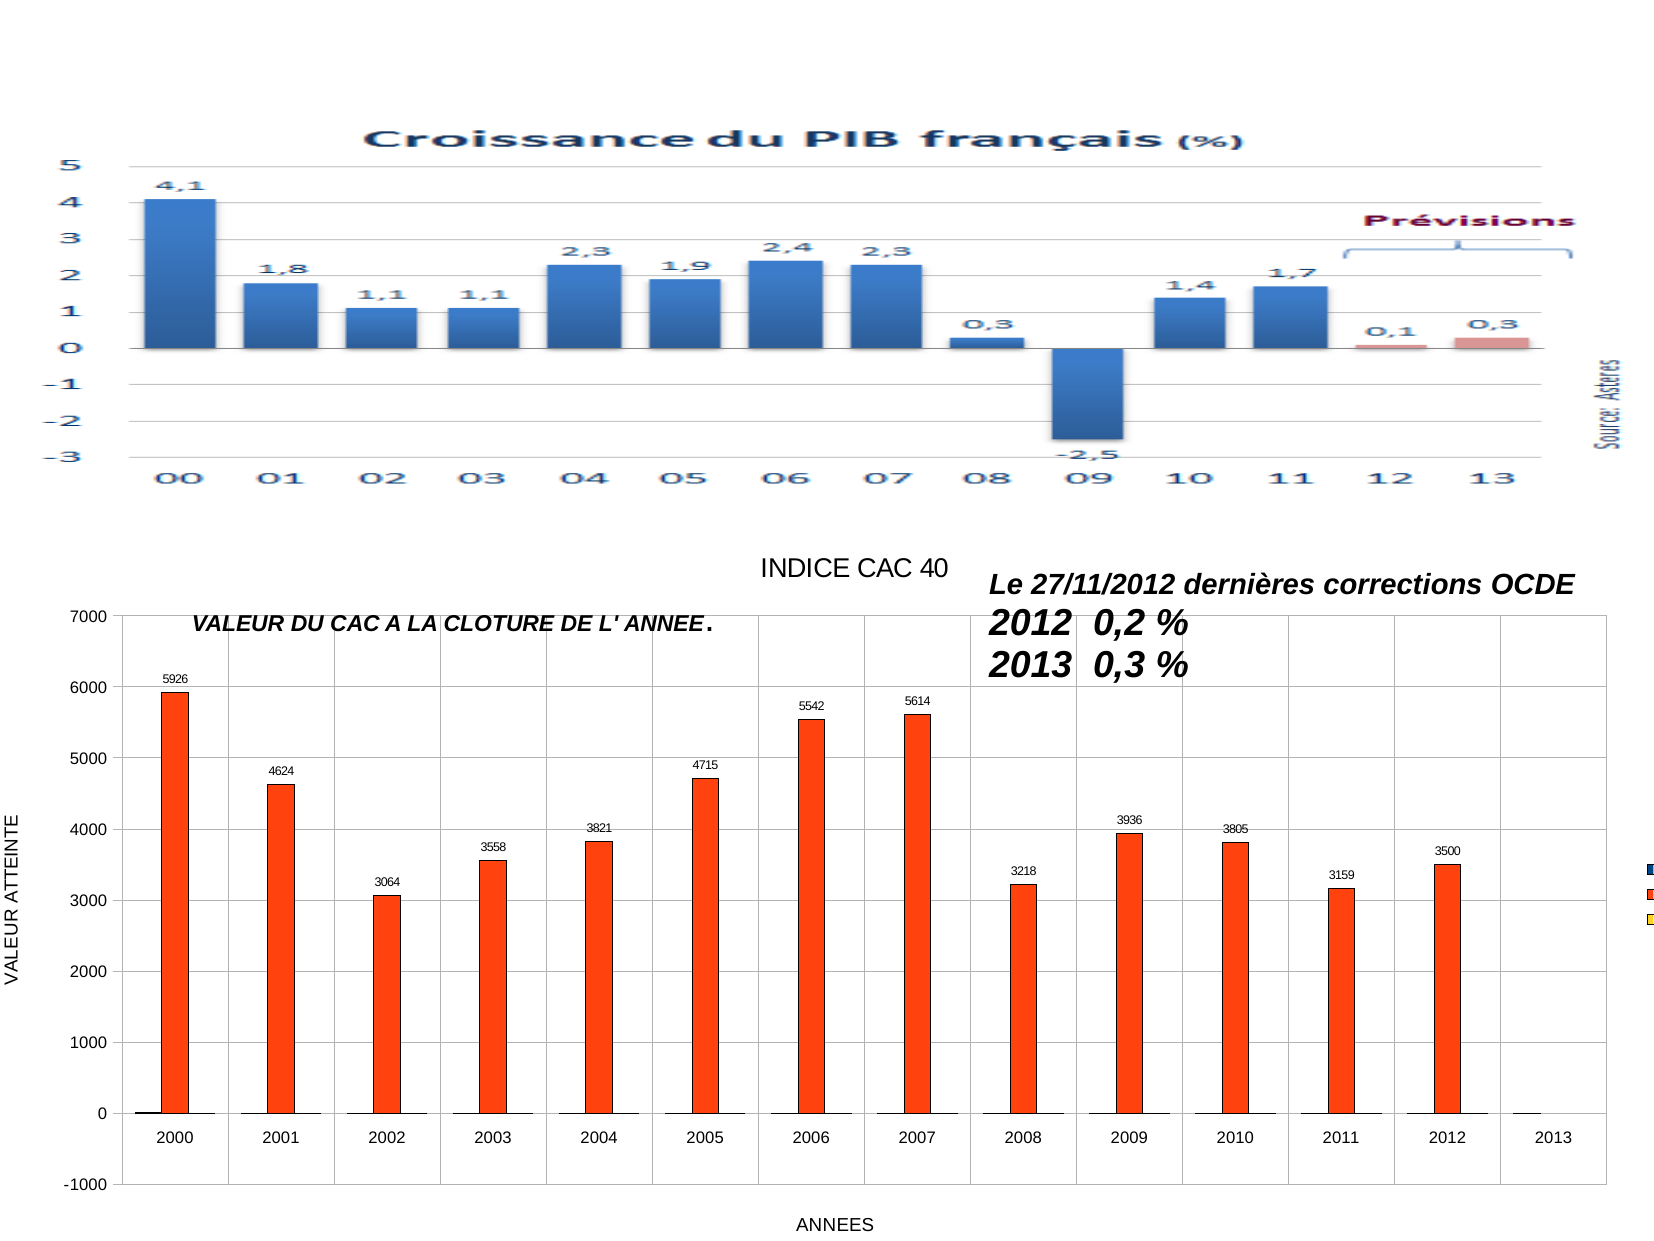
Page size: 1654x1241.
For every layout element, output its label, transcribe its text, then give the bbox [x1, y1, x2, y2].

text_box VALEUR DU CAC A LA CLOTURE DE L' ANNEE. [177, 590, 739, 648]
chart [0, 522, 1654, 1241]
picture [0, 118, 1654, 502]
text_box Le 27/11/2012 dernières corrections OCDE 2012 0,2 % 2013 0,3 % [974, 561, 1595, 696]
